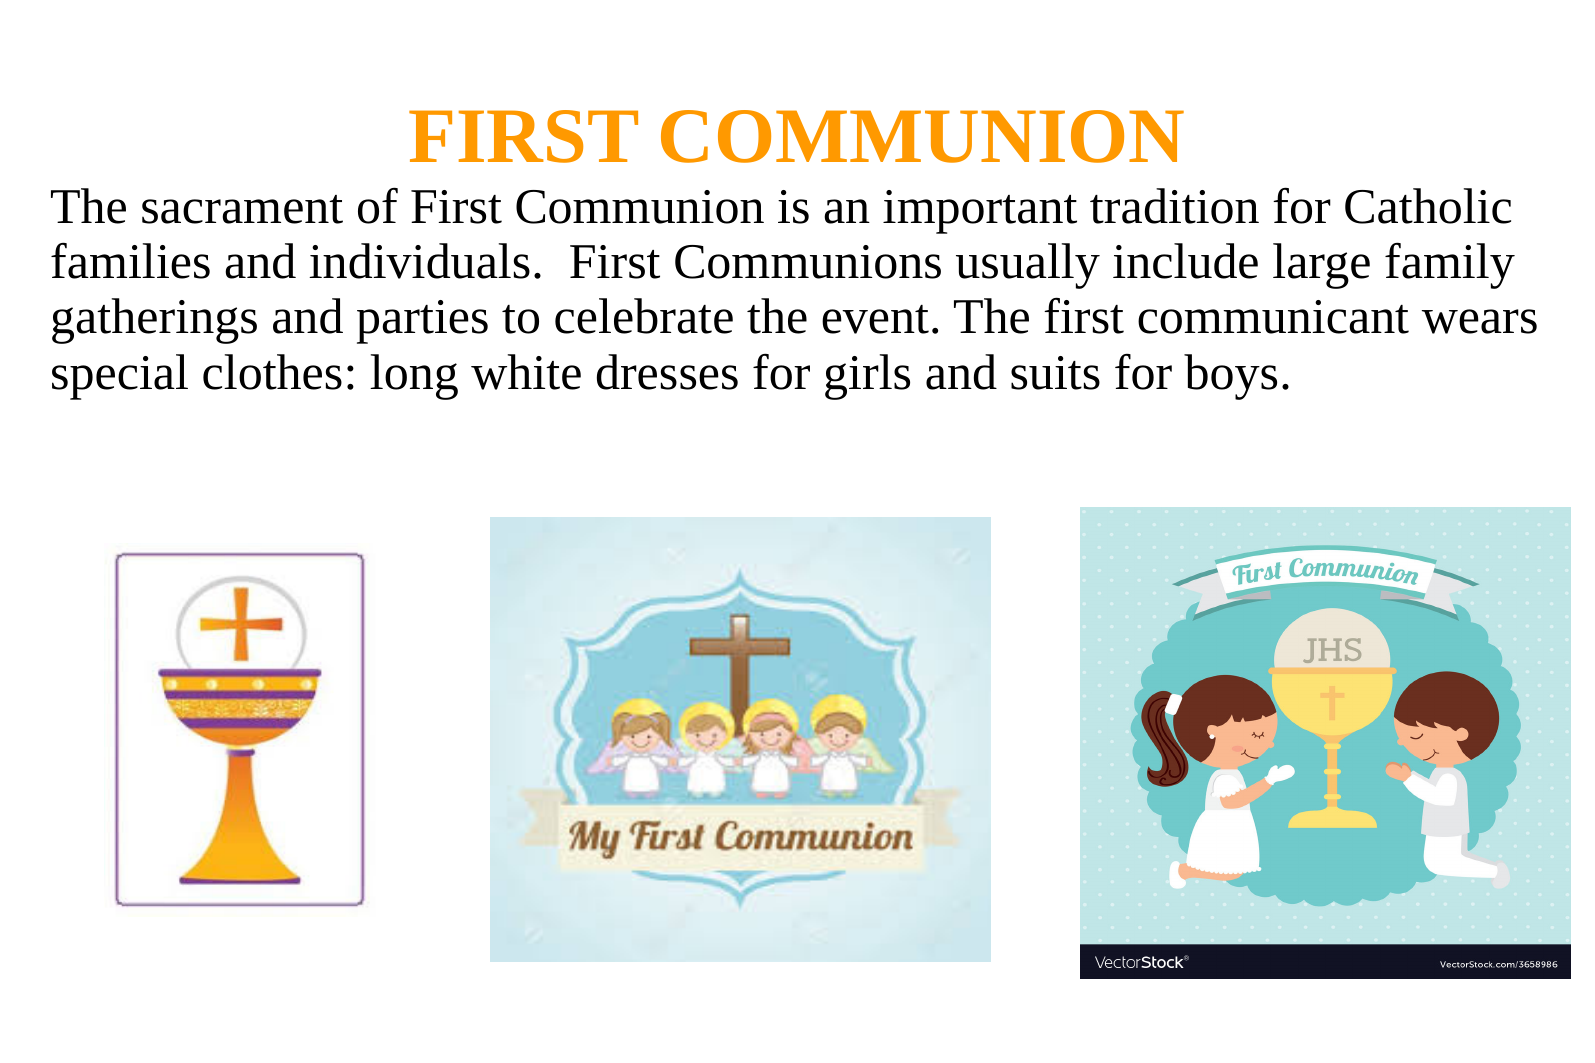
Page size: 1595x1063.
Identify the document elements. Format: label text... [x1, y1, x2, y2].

title FIRST COMMUNION [79, 42, 1515, 171]
picture [490, 517, 991, 962]
picture [104, 543, 376, 917]
text_box The sacrament of First Communion is an important tradition for Catholic families and individuals. First Communions usually include large family gatherings and parties to celebrate the event. The first communicant wears special clothes: long white dresses for girls and suits for boys. [35, 171, 1577, 408]
picture [1080, 507, 1571, 979]
